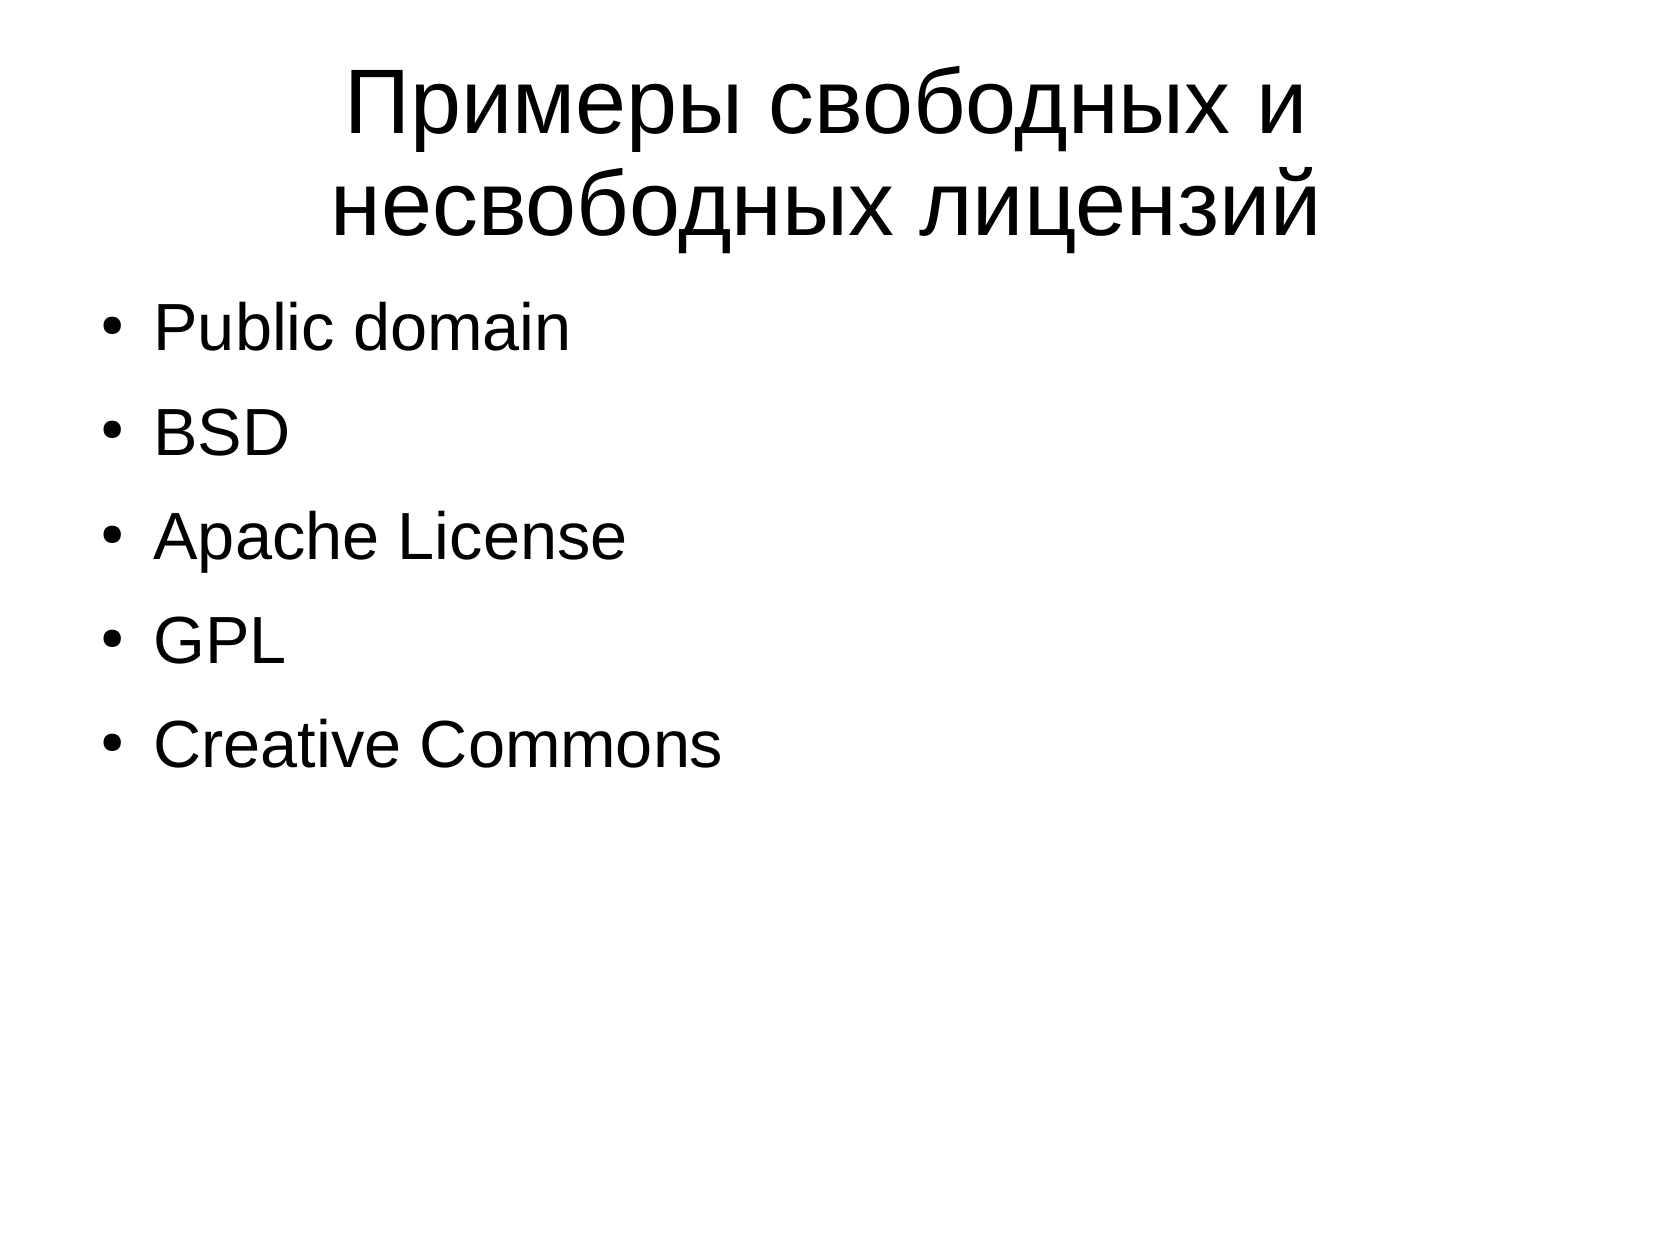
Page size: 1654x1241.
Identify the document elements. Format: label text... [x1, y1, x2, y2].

title Примеры свободных и несвободных лицензий [82, 49, 1571, 257]
list Public domain BSD Apache License GPL Creative Commons [82, 290, 1571, 1010]
